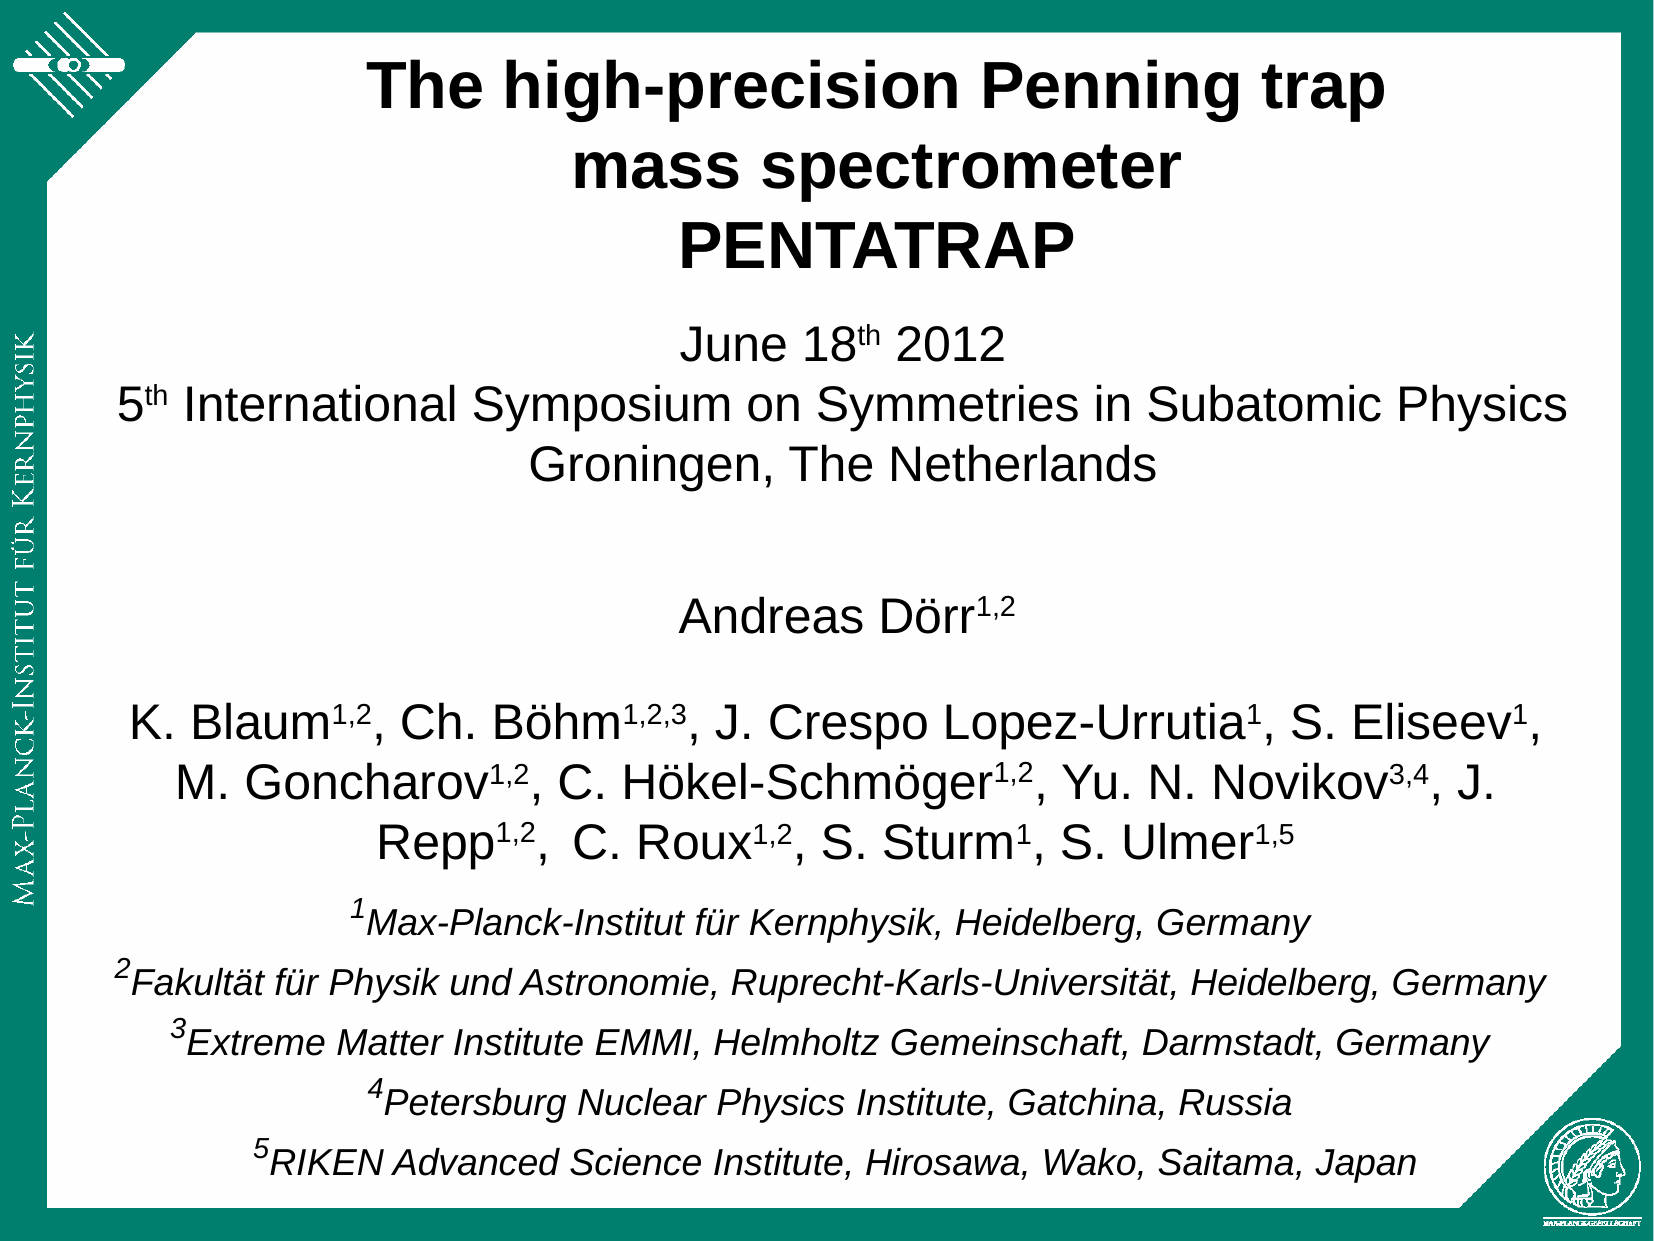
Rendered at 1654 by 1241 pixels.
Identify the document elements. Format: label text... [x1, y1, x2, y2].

text_box K. Blaum1,2, Ch. Böhm1,2,3, J. Crespo Lopez-Urrutia1, S. Eliseev1, M. Goncharov1,2, C. Hökel-Schmöger1,2, Yu. N. Novikov3,4, J. Repp1,2, C. Roux1,2, S. Sturm1, S. Ulmer1,5 1Max-Planck-Institut für Kernphysik, Heidelberg, Germany 2Fakultät für Physik und Astronomie, Ruprecht-Karls-Universität, Heidelberg, Germany 3Extreme Matter Institute EMMI, Helmholtz Gemeinschaft, Darmstadt, Germany 4Petersburg Nuclear Physics Institute, Gatchina, Russia 5RIKEN Advanced Science Institute, Hirosawa, Wako, Saitama, Japan [85, 681, 1586, 1193]
text_box June 18th 2012 5th International Symposium on Symmetries in Subatomic Physics Groningen, The Netherlands [76, 304, 1610, 433]
text_box Andreas Dörr1,2 [658, 575, 1037, 662]
text_box The high-precision Penning trap mass spectrometer PENTATRAP [351, 34, 1404, 304]
picture [0, 0, 1654, 1241]
